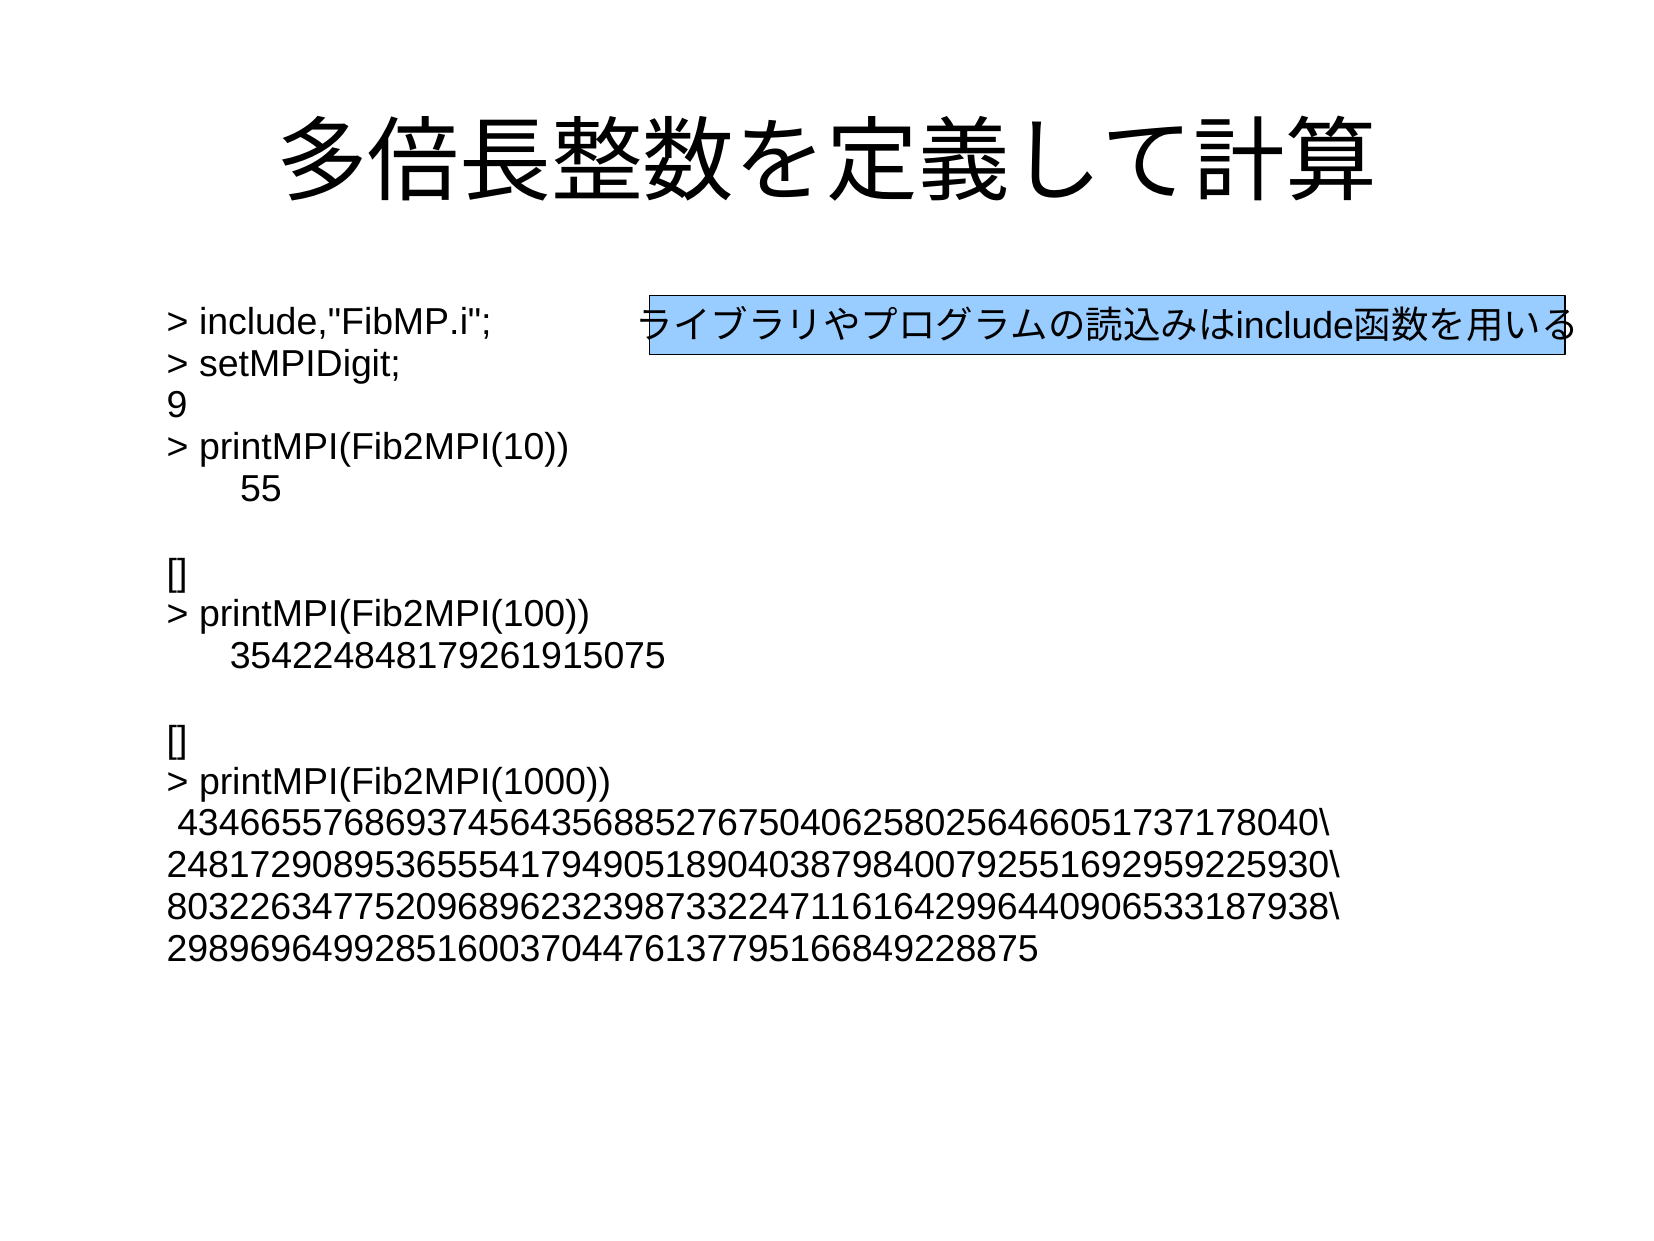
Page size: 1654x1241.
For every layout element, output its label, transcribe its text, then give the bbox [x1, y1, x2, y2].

text_box ライブラリやプログラムの読込みはinclude函数を用いる [649, 295, 1565, 355]
text_box > include,"FibMP.i"; > setMPIDigit; 9 > printMPI(Fib2MPI(10))‏ 55 [] > printMPI(Fib2MPI(100))‏ 354224848179261915075 [] > printMPI(Fib2MPI(1000))‏ 4346655768693745643568852767504062580256466051737178040\ 24817290895365554179490518904038798400792551692959225930\ 80322634775209689623239873322471161642996440906533187938\ 298969649928516003704476137795166849228875 [151, 290, 1515, 978]
title 多倍長整数を定義して計算 [82, 49, 1571, 257]
